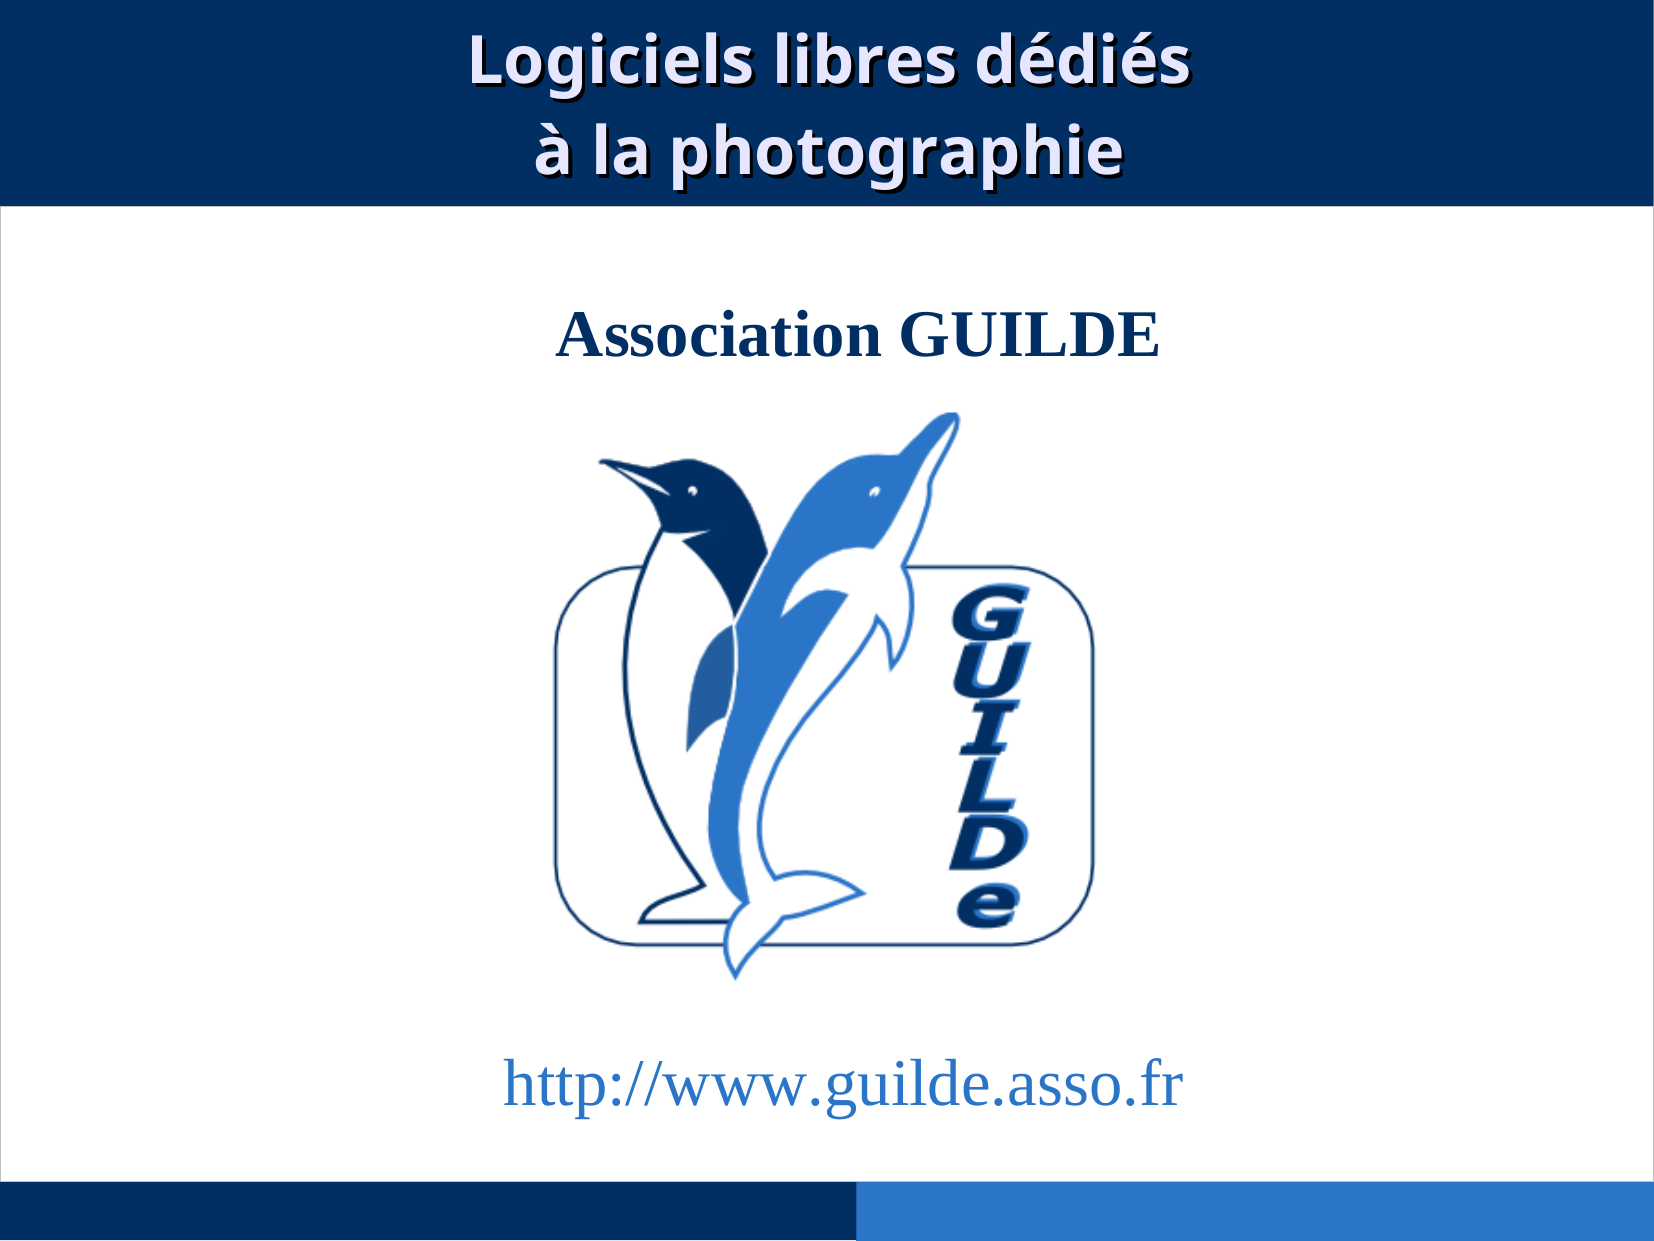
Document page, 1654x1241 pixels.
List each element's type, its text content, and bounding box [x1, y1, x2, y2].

title Logiciels libres dédiés à la photographie [123, 0, 1536, 208]
picture [531, 387, 1126, 1004]
subtitle Association GUILDE [88, 297, 1595, 372]
text_box http://www.guilde.asso.fr [324, 1046, 1329, 1121]
